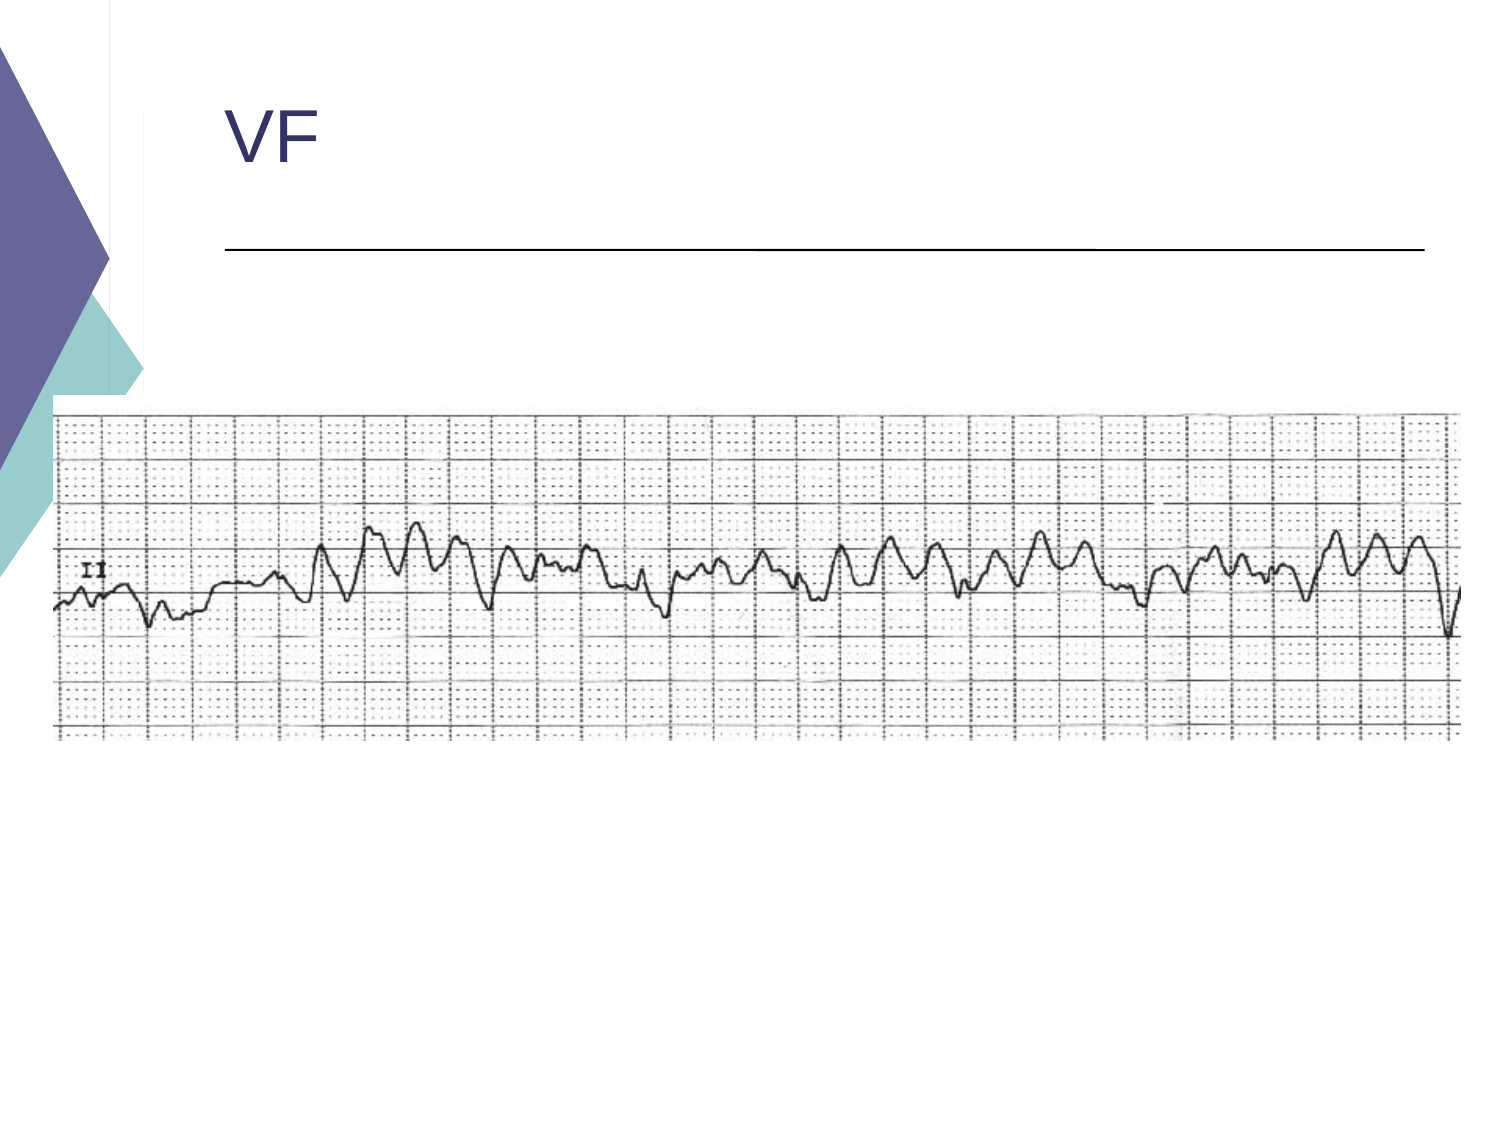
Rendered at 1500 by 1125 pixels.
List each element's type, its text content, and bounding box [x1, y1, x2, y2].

title VF [224, 41, 1425, 237]
picture [53, 395, 1461, 741]
